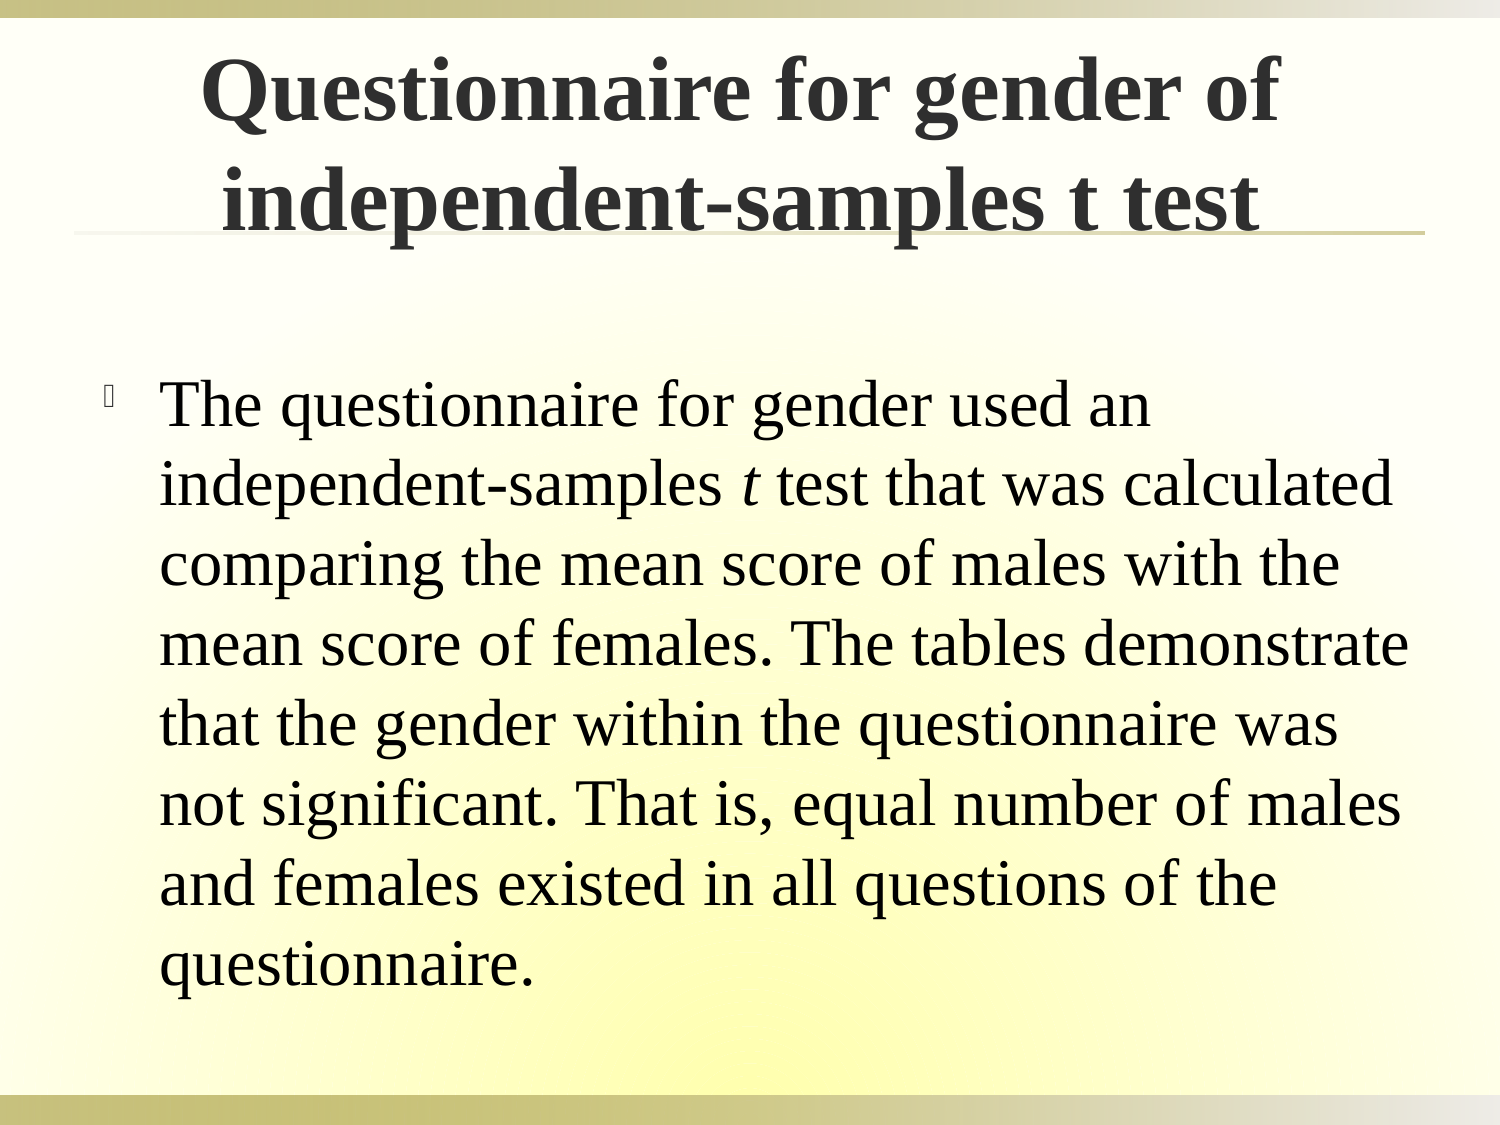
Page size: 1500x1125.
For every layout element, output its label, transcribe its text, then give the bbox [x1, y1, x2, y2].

title Questionnaire for gender of independent-samples t test [0, 45, 1483, 233]
list The questionnaire for gender used an independent-samples t test that was calculated comparing the mean score of males with the mean score of females. The tables demonstrate that the gender within the questionnaire was not significant. That is, equal number of males and females existed in all questions of the questionnaire. [88, 351, 1439, 1121]
